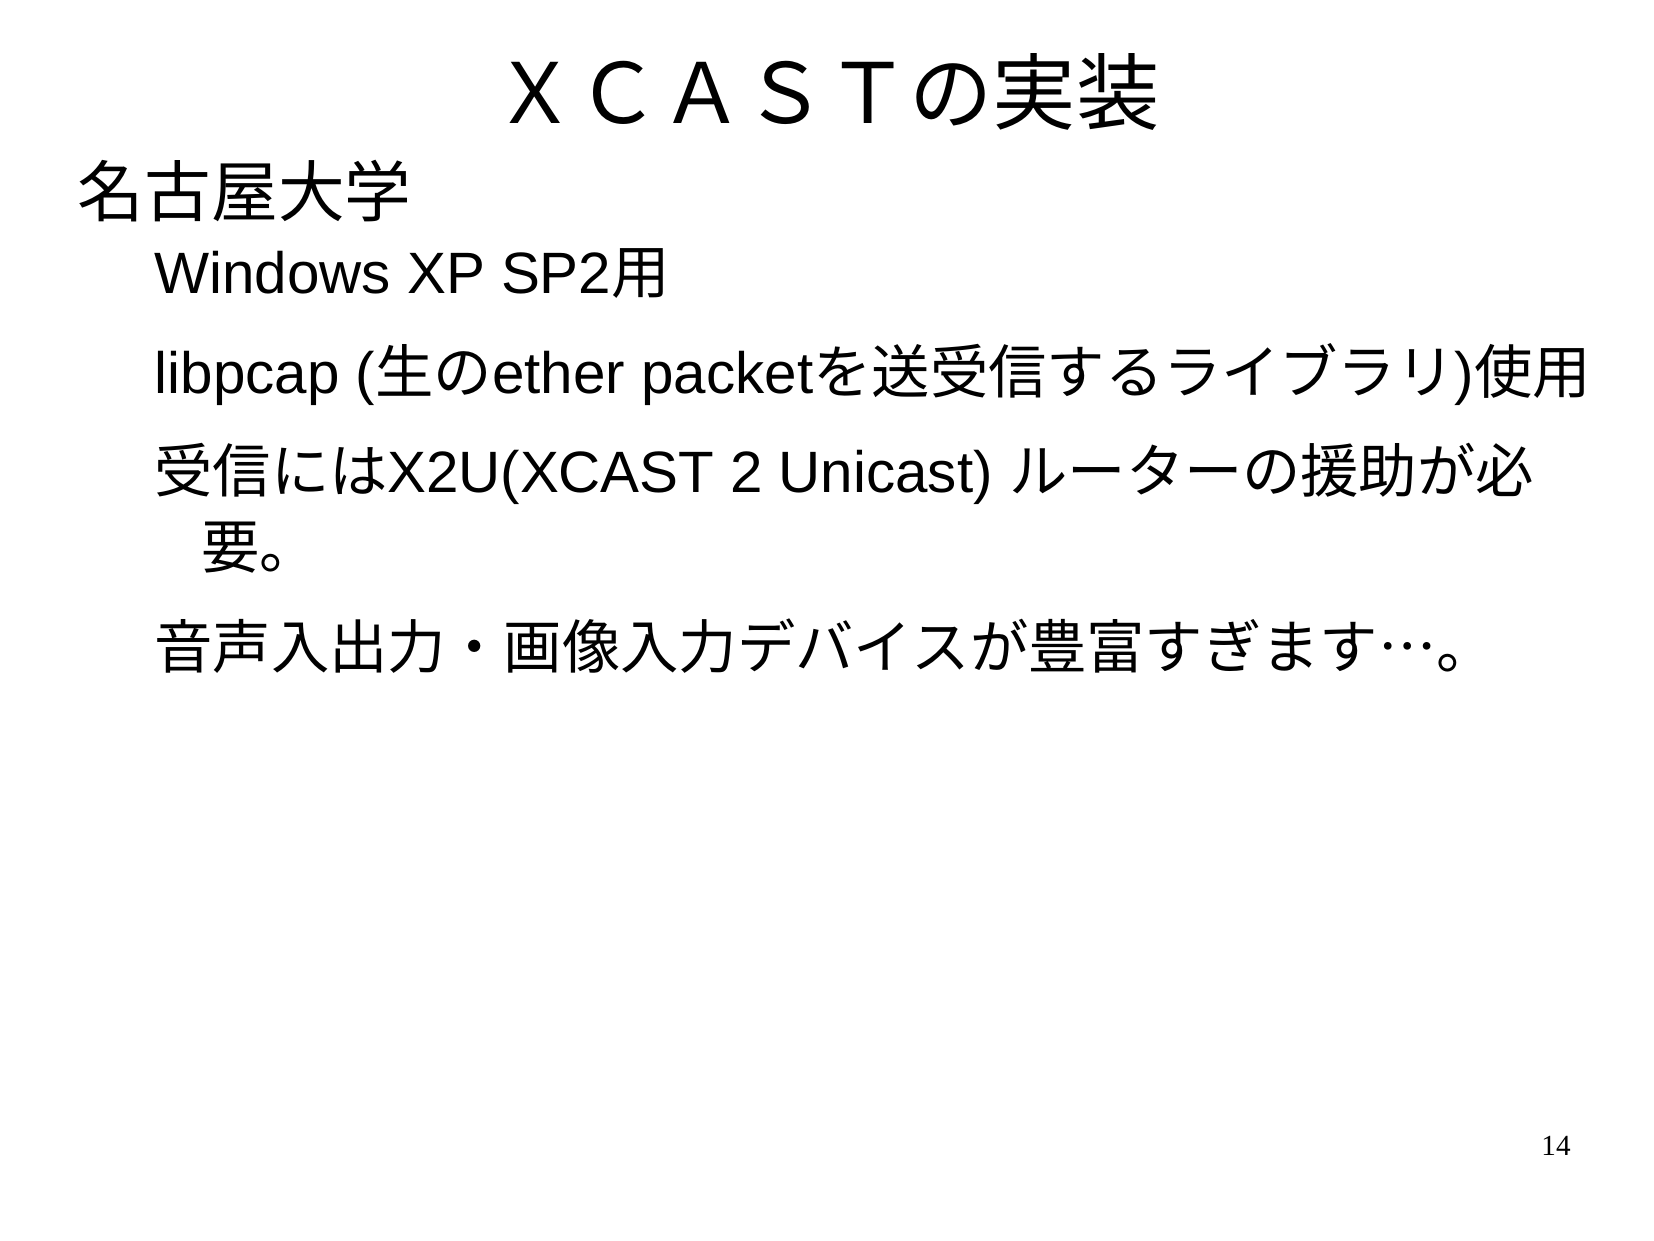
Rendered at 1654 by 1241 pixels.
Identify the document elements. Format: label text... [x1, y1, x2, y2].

list 名古屋大学 Windows XP SP2用 libpcap (生のether packetを送受信するライブラリ)使用 受信にはX2U(XCAST 2 Unicast) ルーターの援助が必要。 音声入出力・画像入力デバイスが豊富すぎます…。 [45, 138, 1617, 1241]
title ＸＣＡＳＴの実装 [82, 23, 1571, 138]
